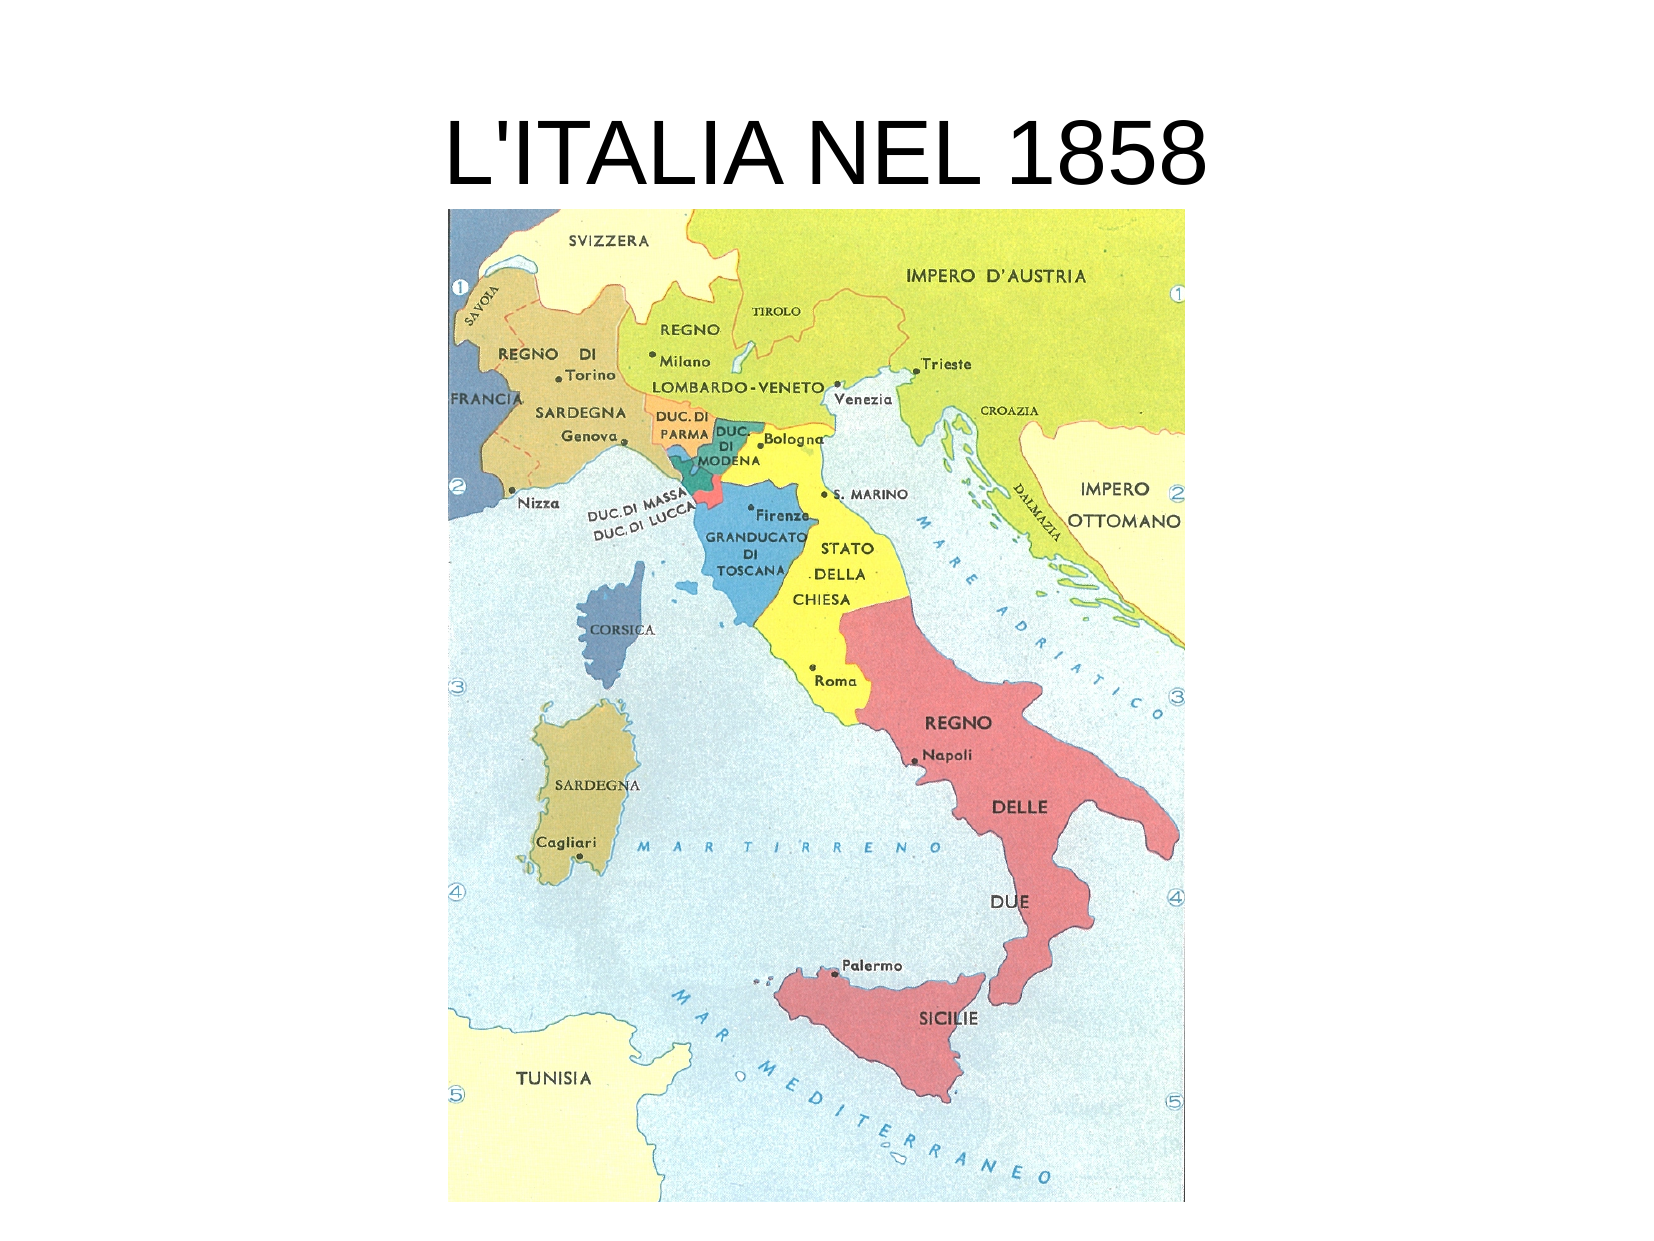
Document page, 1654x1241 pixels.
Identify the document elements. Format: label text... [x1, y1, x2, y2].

title L'ITALIA NEL 1858 [82, 49, 1571, 257]
picture [448, 209, 1185, 1202]
